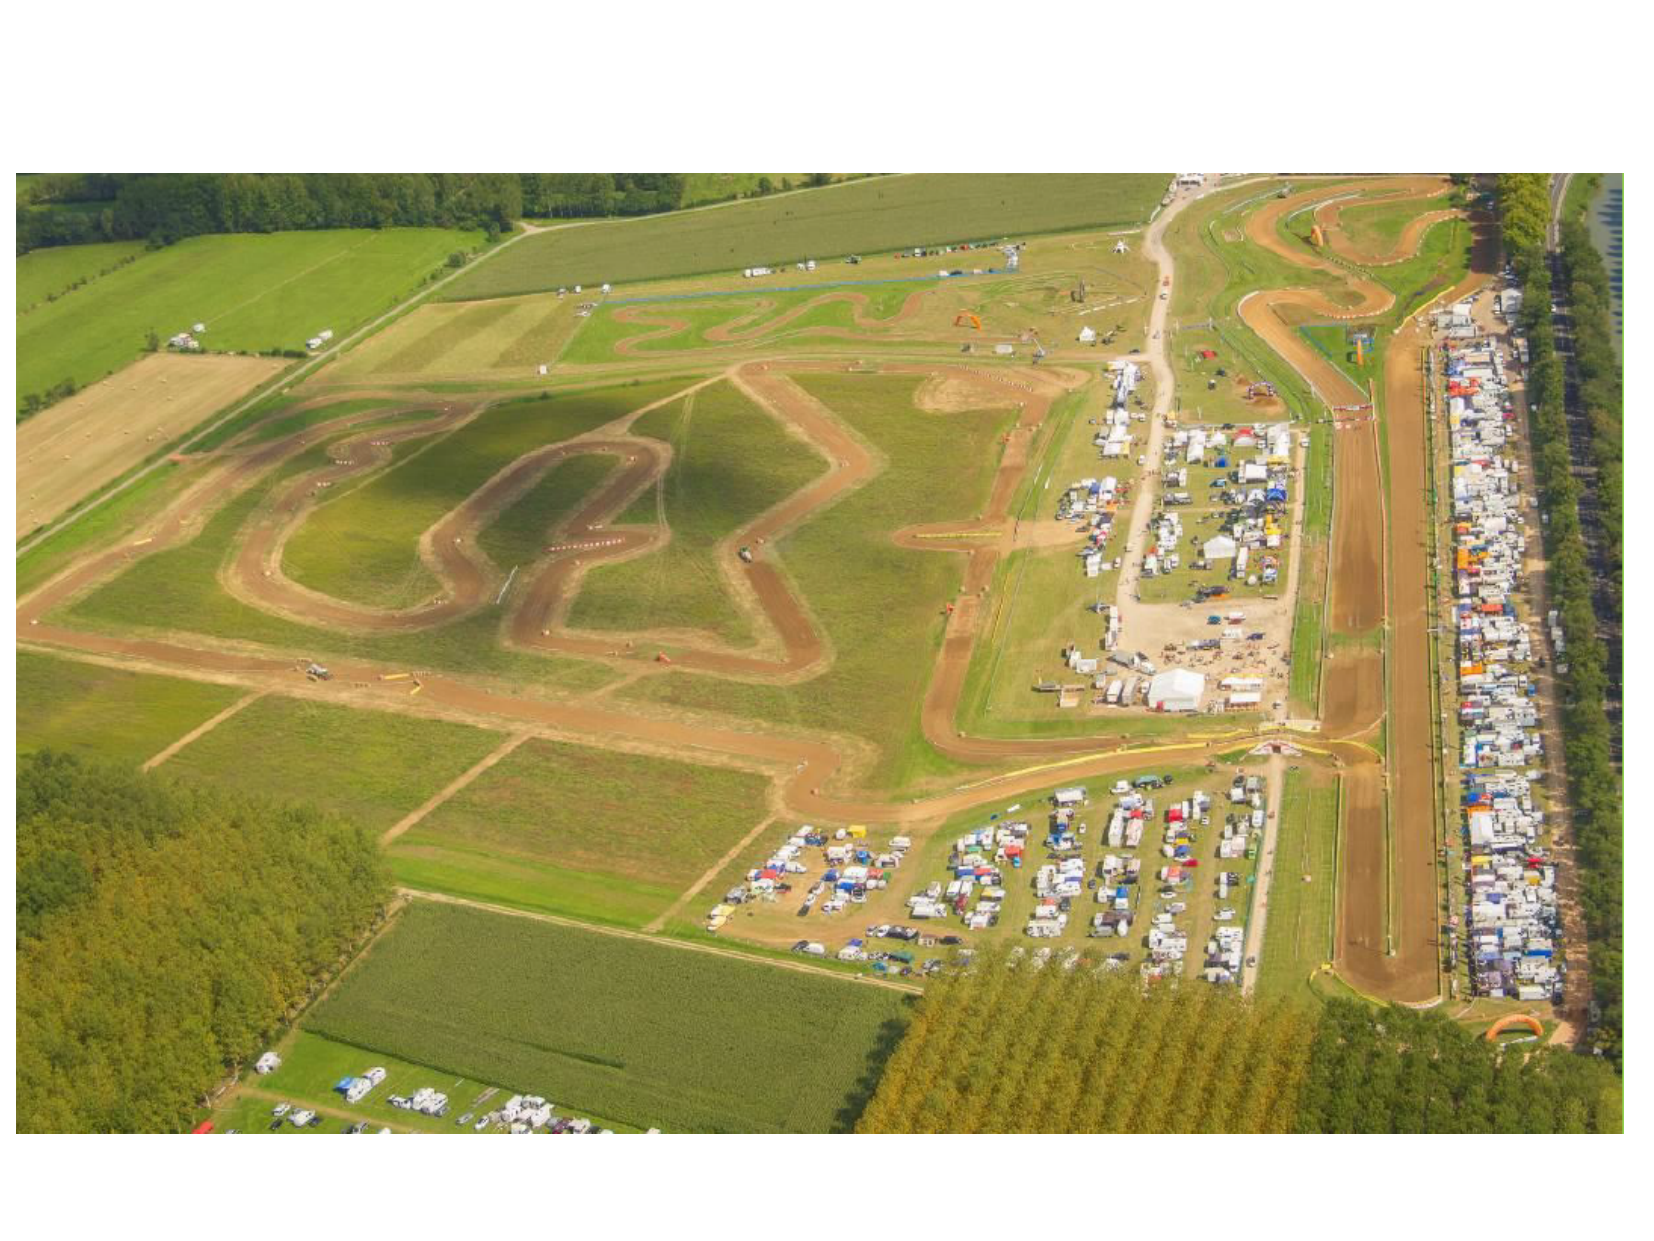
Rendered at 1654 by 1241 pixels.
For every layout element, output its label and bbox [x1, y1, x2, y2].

picture [16, 173, 1624, 1134]
